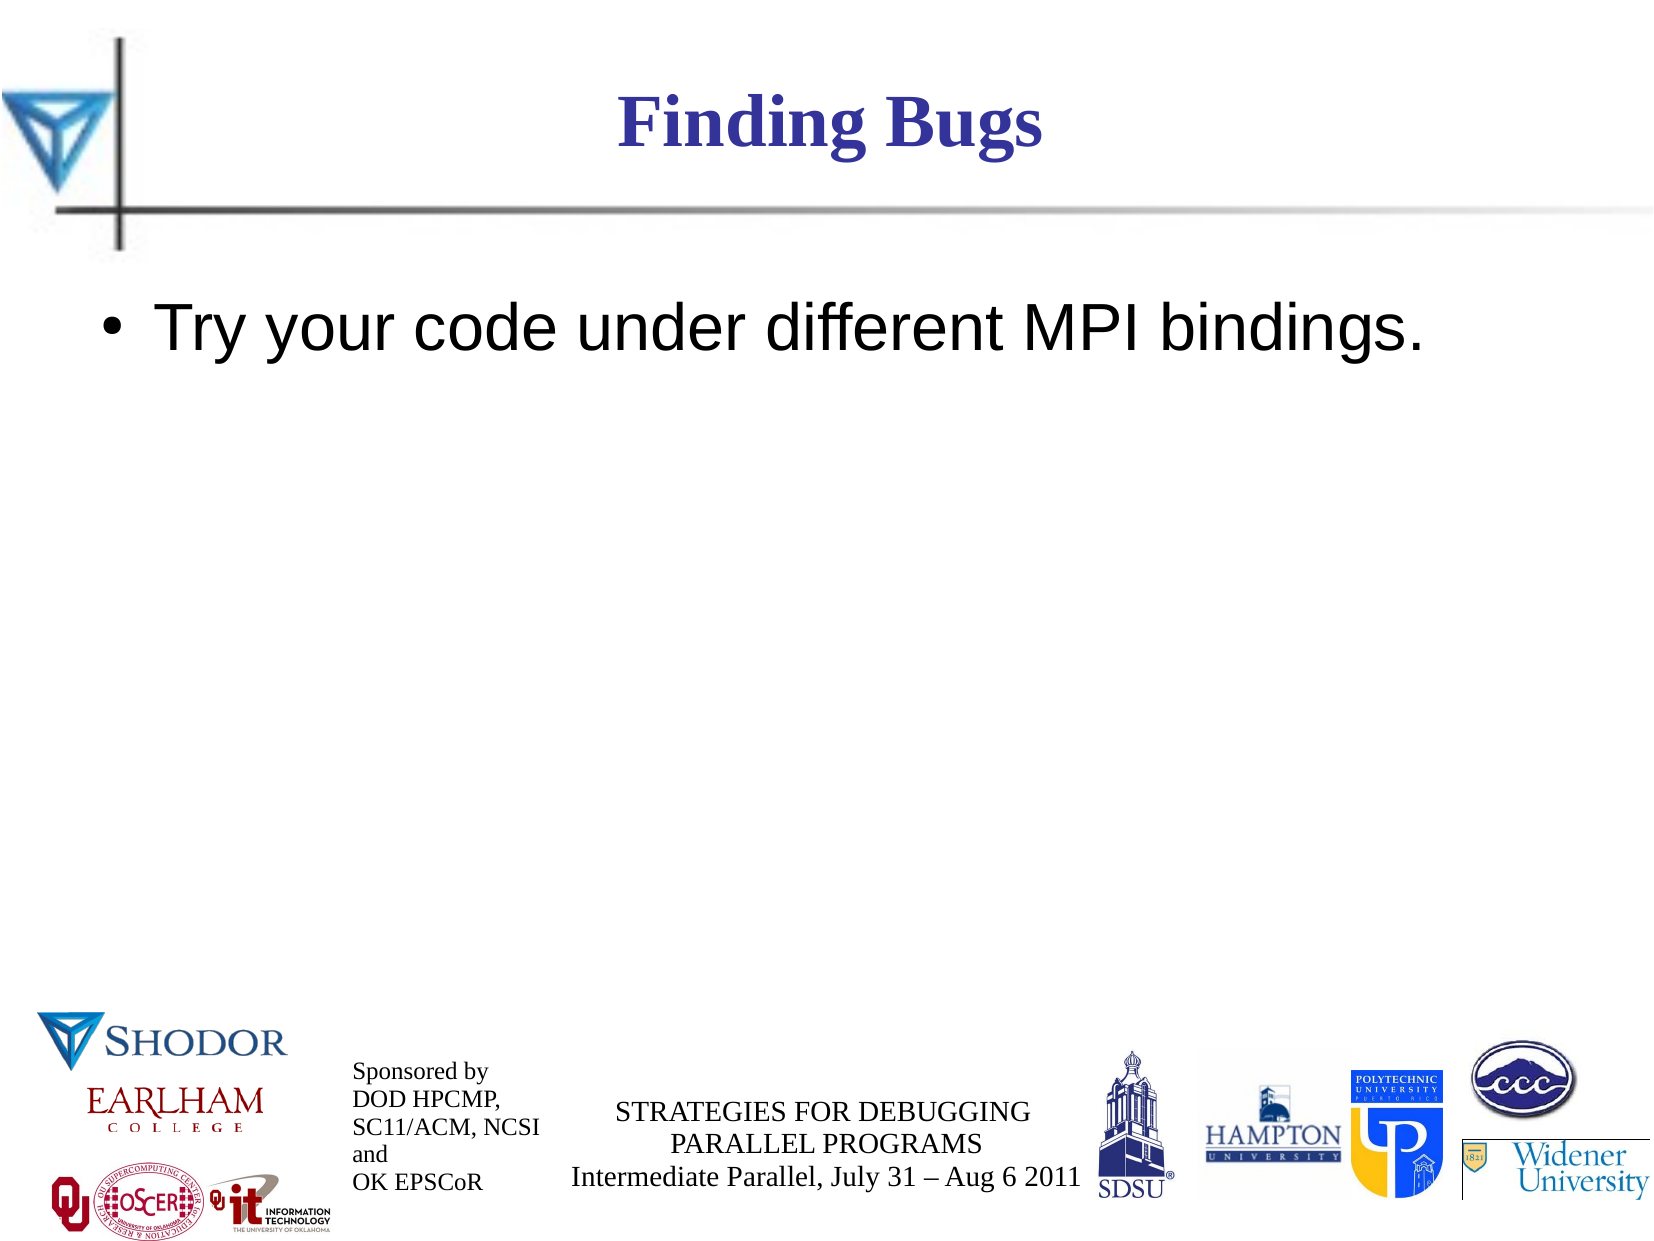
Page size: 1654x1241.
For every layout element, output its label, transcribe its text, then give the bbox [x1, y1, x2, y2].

list Try your code under different MPI bindings. [82, 290, 1571, 1126]
title Finding Bugs [86, 17, 1576, 226]
picture [93, 1201, 338, 1241]
picture [37, 1012, 82, 1071]
text_box STRATEGIES FOR DEBUGGING PARALLEL PROGRAMS Intermediate Parallel, July 31 – Aug 6 2011 [1351, 1088, 1654, 1201]
picture [2, 28, 1654, 263]
picture [1571, 1030, 1581, 1088]
picture [50, 1201, 90, 1233]
picture [75, 1031, 82, 1053]
picture [1197, 1126, 1351, 1201]
text_box STRATEGIES FOR DEBUGGING PARALLEL PROGRAMS Intermediate Parallel, July 31 – Aug 6 2011 [0, 1088, 1197, 1201]
